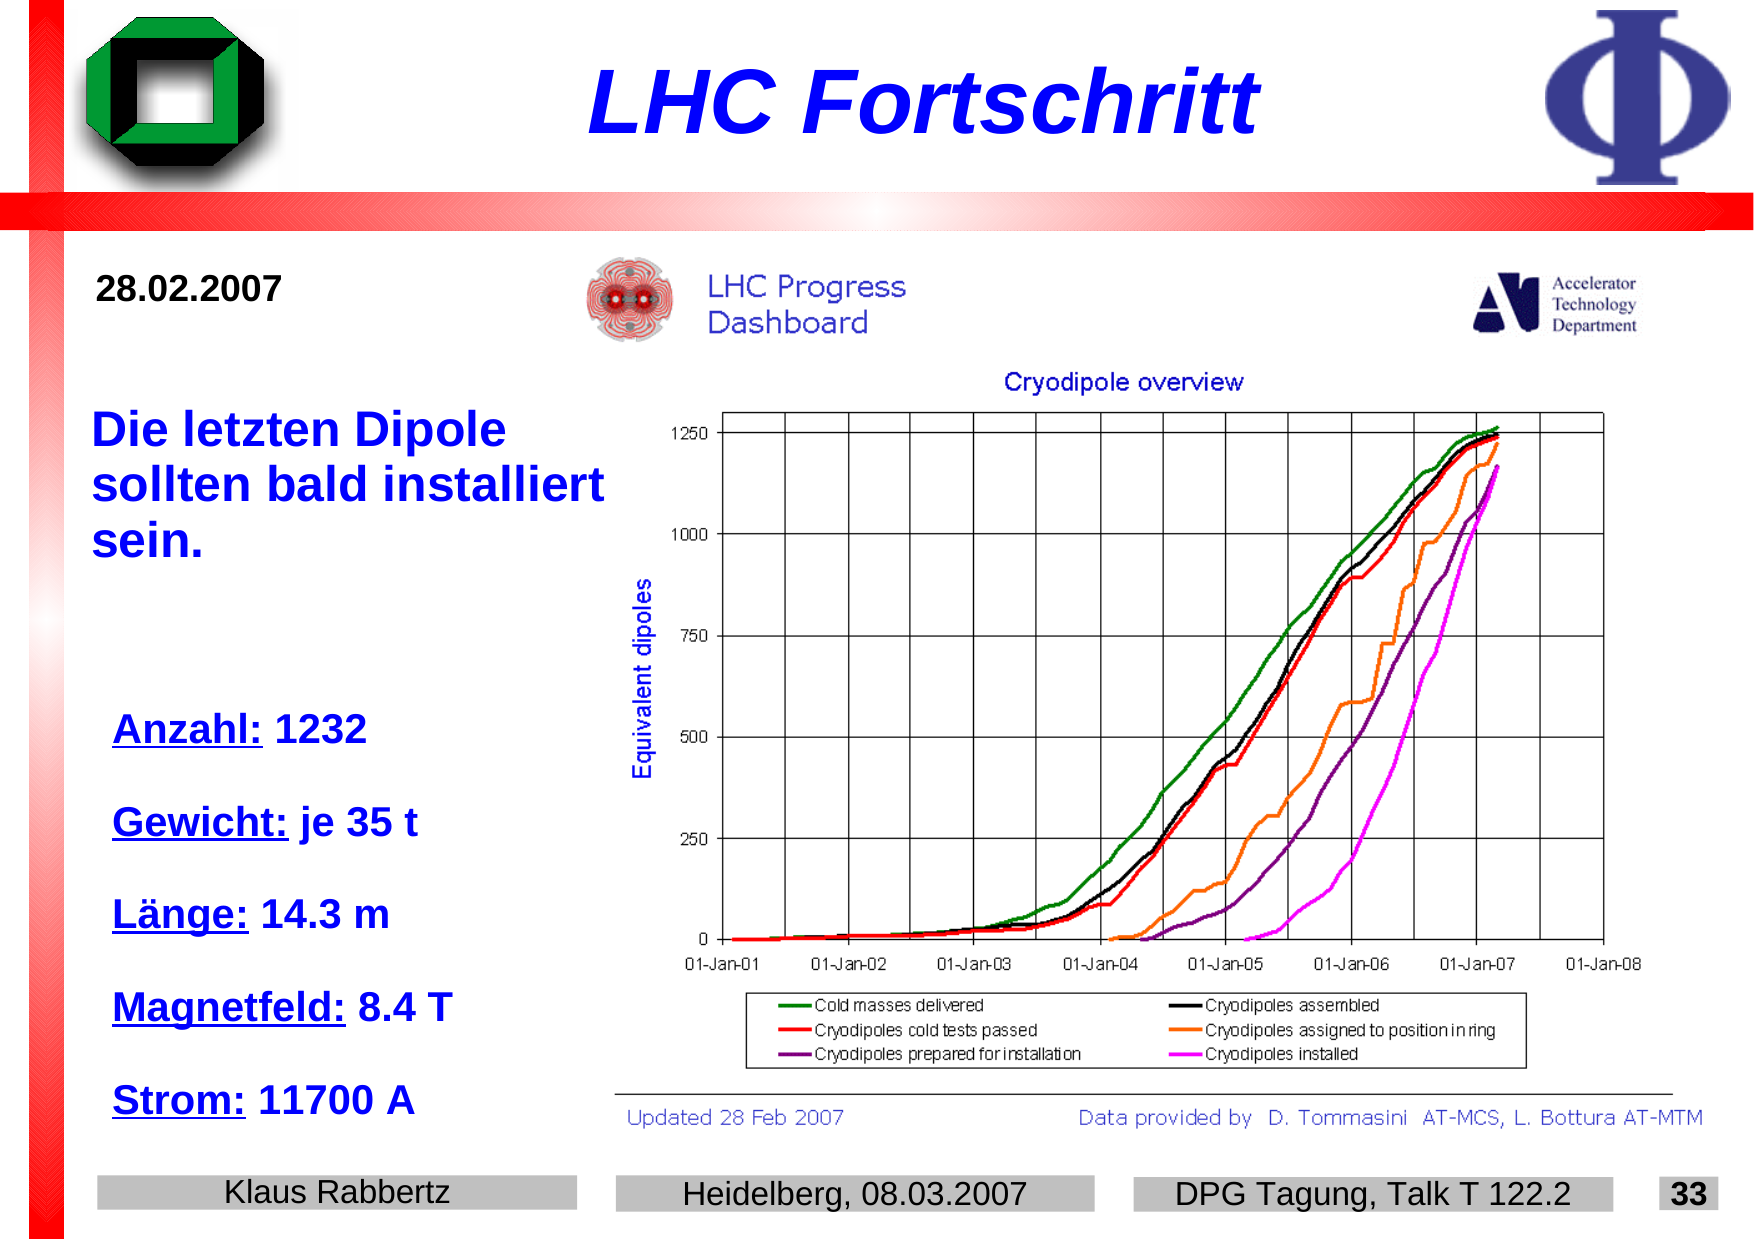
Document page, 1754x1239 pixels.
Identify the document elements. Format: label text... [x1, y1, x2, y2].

picture [525, 246, 1723, 1145]
title LHC Fortschritt [282, 21, 1566, 183]
text_box 28.02.2007 [83, 255, 295, 322]
text_box Die letzten Dipole sollten bald installiert sein. [79, 389, 629, 580]
picture [64, 9, 299, 192]
text_box Anzahl: 1232 Gewicht: je 35 t Länge: 14.3 m Magnetfeld: 8.4 T Strom: 11700 A [100, 693, 477, 1143]
picture [1545, 10, 1731, 185]
